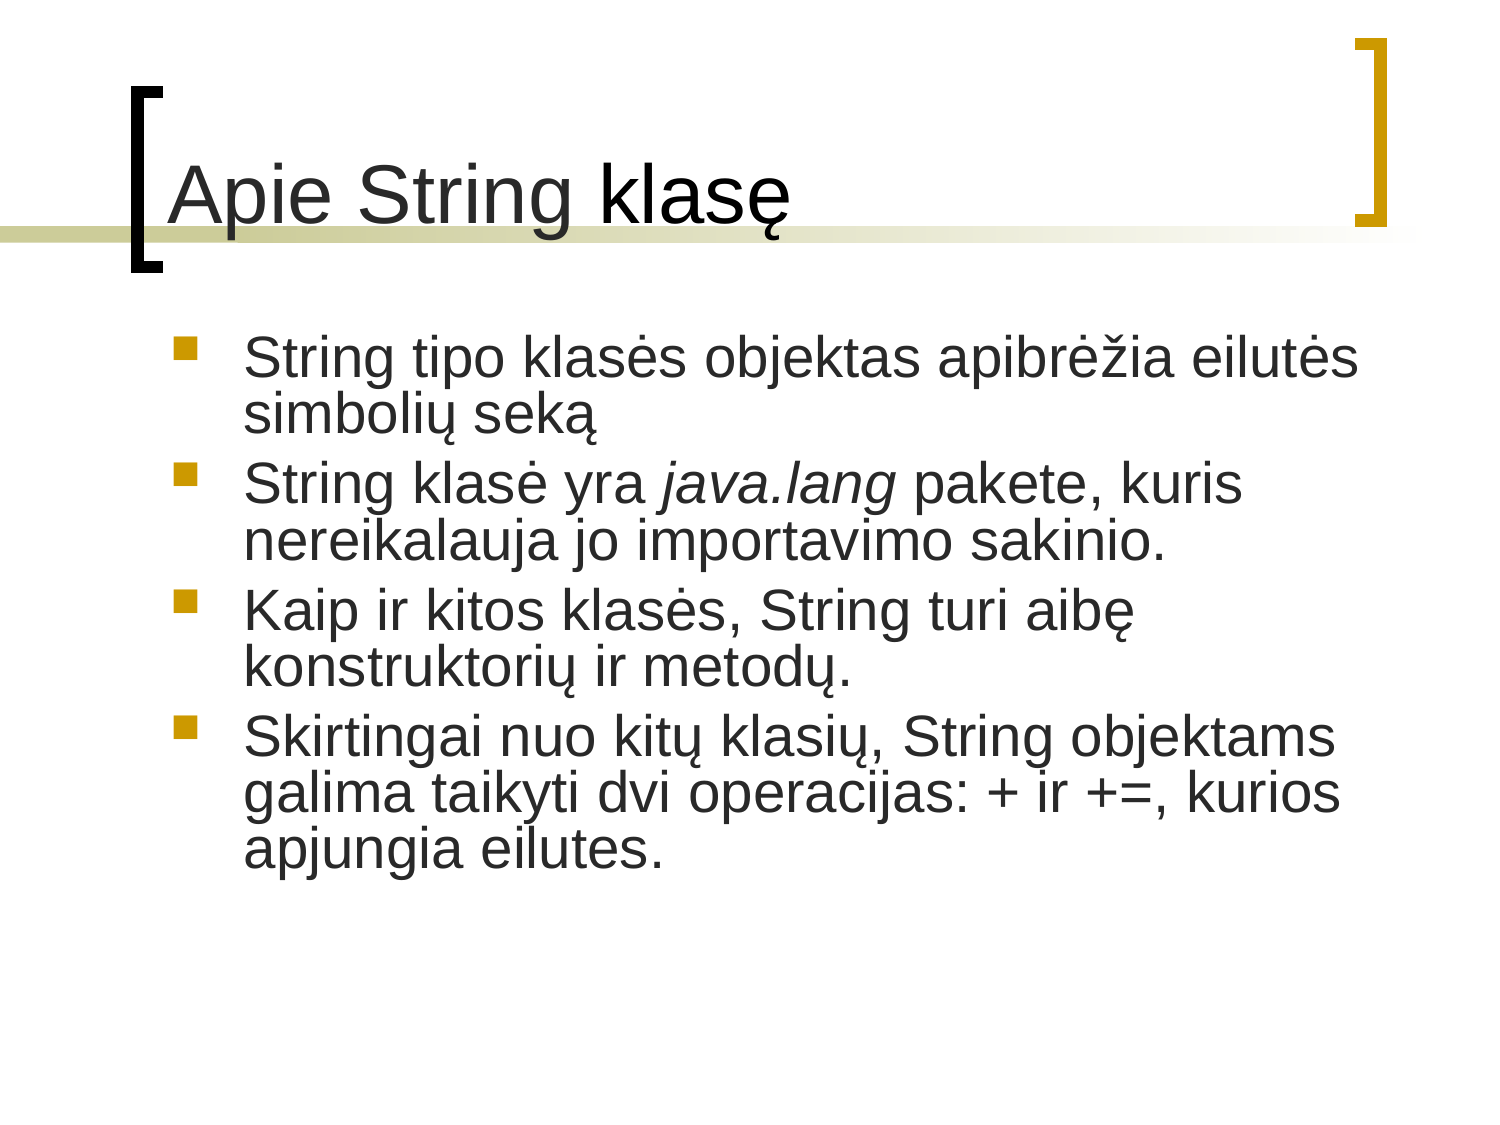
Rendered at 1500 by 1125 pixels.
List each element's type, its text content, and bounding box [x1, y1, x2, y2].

title Apie String klasę [152, 15, 1328, 248]
list String tipo klasės objektas apibrėžia eilutės simbolių seką String klasė yra java.lang pakete, kuris nereikalauja jo importavimo sakinio. Kaip ir kitos klasės, String turi aibę konstruktorių ir metodų. Skirtingai nuo kitų klasių, String objektams galima taikyti dvi operacijas: + ir +=, kurios apjungia eilutes. [155, 324, 1413, 1001]
